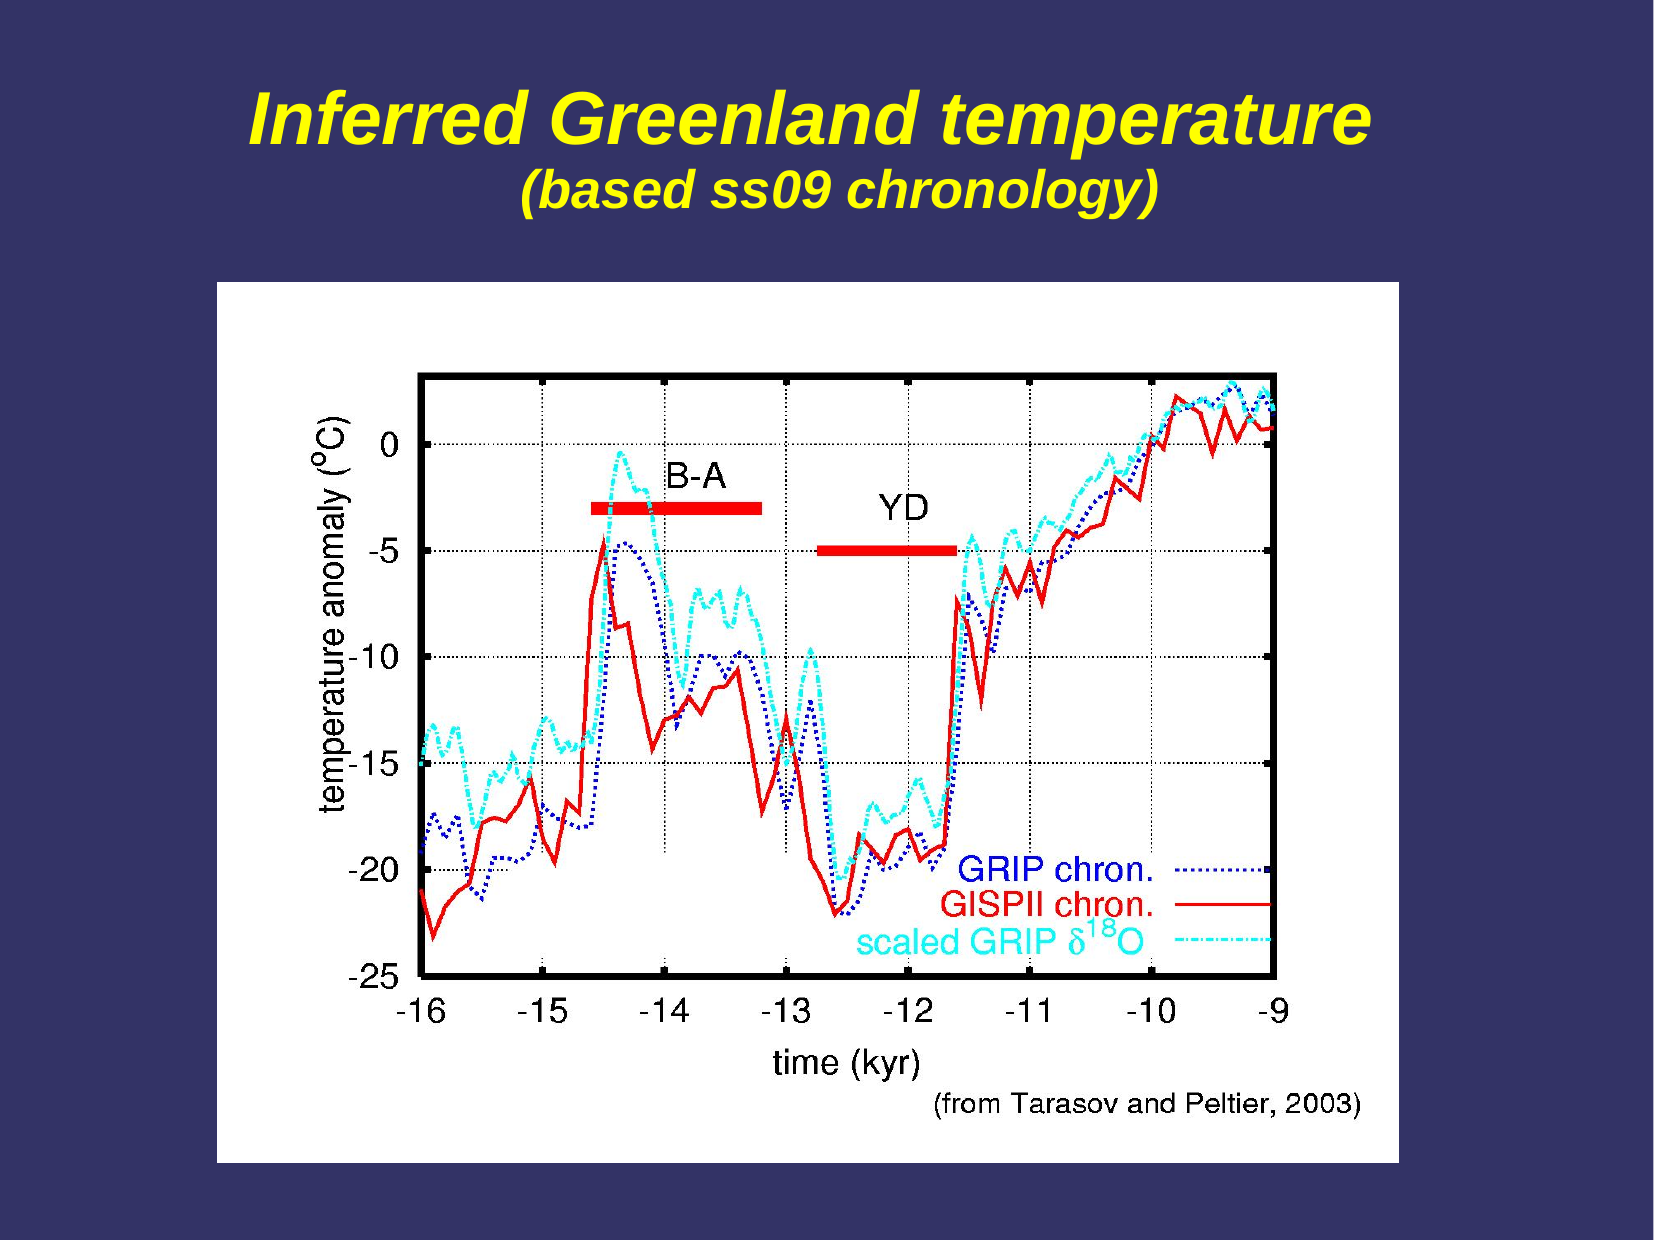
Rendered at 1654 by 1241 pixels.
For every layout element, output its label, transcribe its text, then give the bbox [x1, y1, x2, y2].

picture [217, 282, 1399, 1164]
title Inferred Greenland temperature (based ss09 chronology) [105, 49, 1518, 250]
